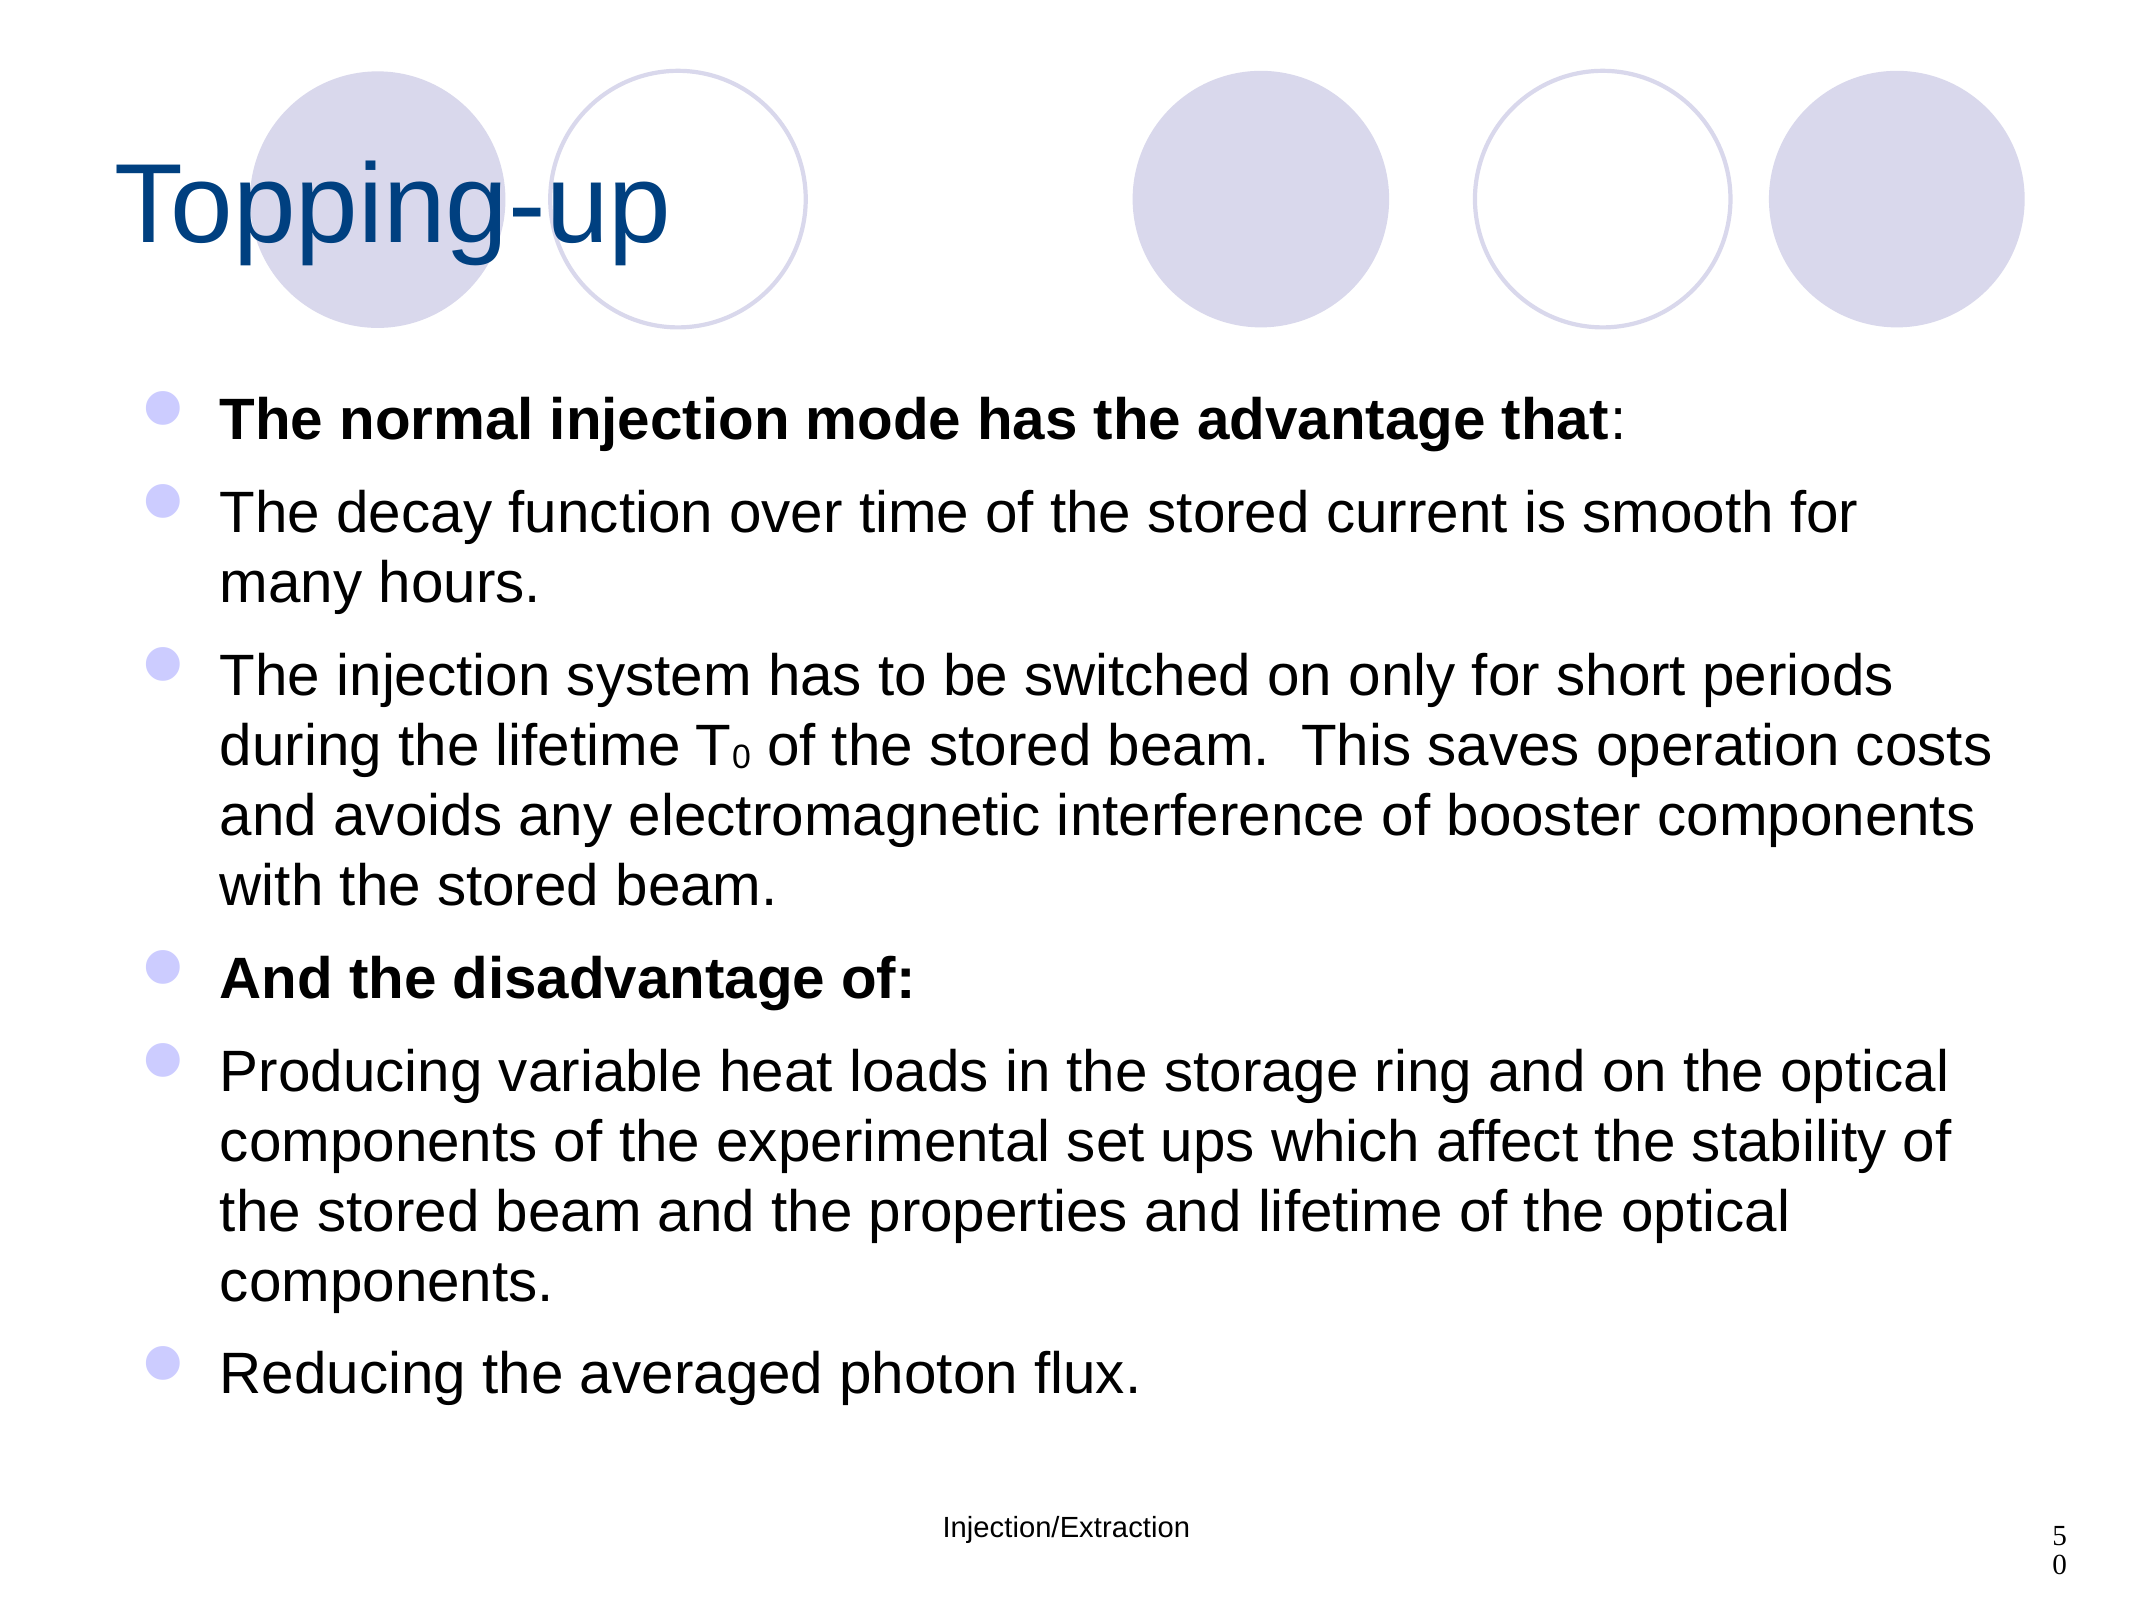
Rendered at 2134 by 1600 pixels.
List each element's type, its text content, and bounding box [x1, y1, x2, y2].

list The normal injection mode has the advantage that: The decay function over time of the stored current is smooth for many hours. The injection system has to be switched on only for short periods during the lifetime T0 of the stored beam. This saves operation costs and avoids any electromagnetic interference of booster components with the stored beam. And the disadvantage of: Producing variable heat loads in the storage ring and on the optical components of the experimental set ups which affect the stability of the stored beam and the properties and lifetime of the optical components. Reducing the averaged photon flux. [125, 372, 2046, 1600]
title Topping-up [106, 21, 2028, 374]
